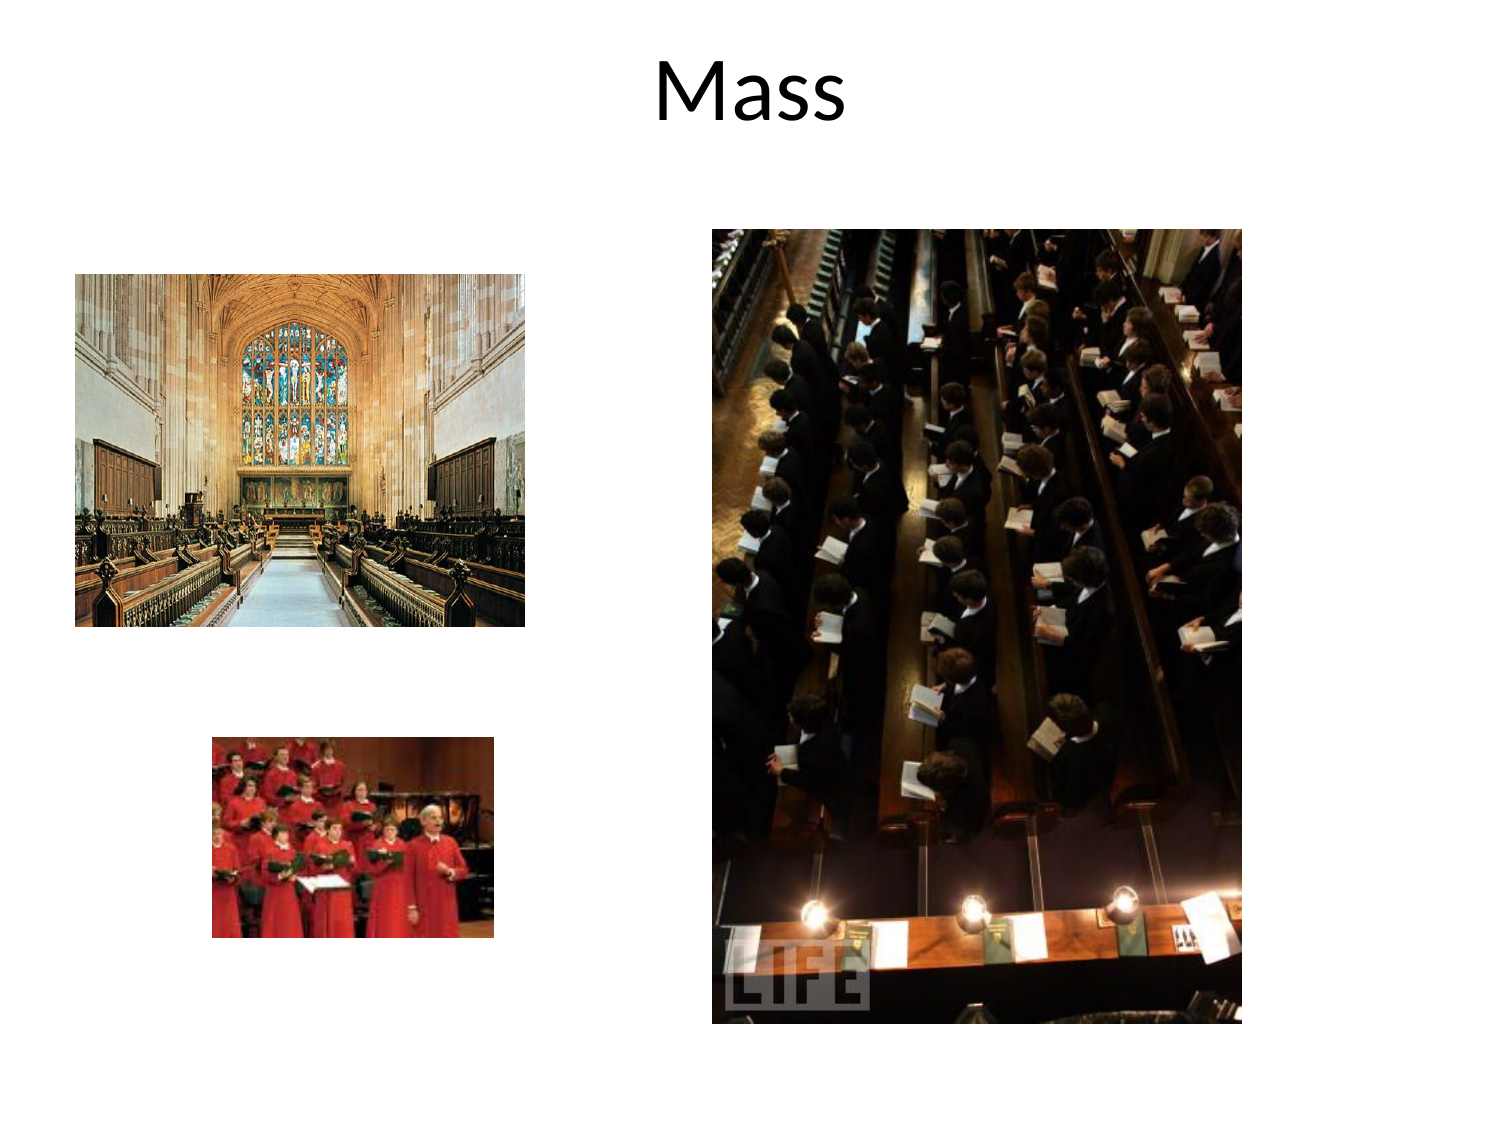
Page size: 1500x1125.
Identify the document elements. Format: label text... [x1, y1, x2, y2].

picture [712, 229, 1242, 1024]
picture [212, 737, 494, 938]
picture [75, 274, 525, 627]
title Mass [75, 45, 1425, 233]
